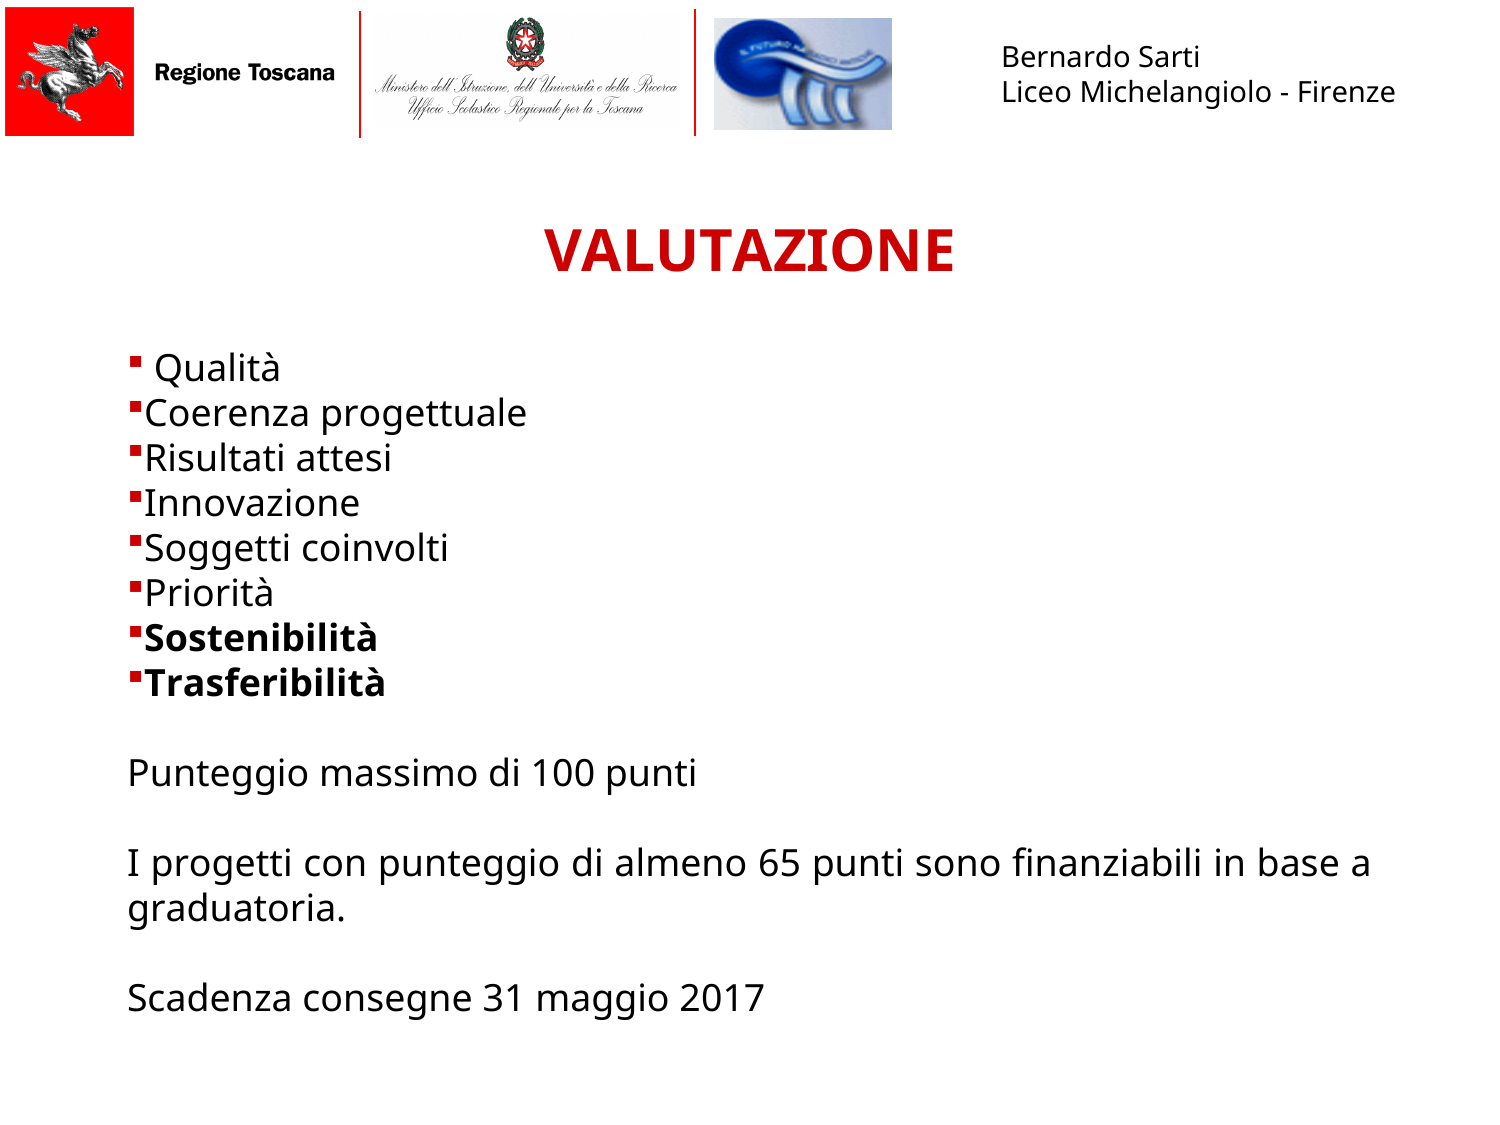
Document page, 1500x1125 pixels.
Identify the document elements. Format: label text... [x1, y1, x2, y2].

picture [714, 19, 892, 130]
picture [5, 7, 337, 136]
picture [372, 12, 680, 126]
text_box Bernardo Sarti Liceo Michelangiolo - Firenze [986, 30, 1447, 117]
text_box VALUTAZIONE Qualità Coerenza progettuale Risultati attesi Innovazione Soggetti coinvolti Priorità Sostenibilità Trasferibilità Punteggio massimo di 100 punti I progetti con punteggio di almeno 65 punti sono finanziabili in base a graduatoria. Scadenza consegne 31 maggio 2017 [112, 160, 1388, 1027]
